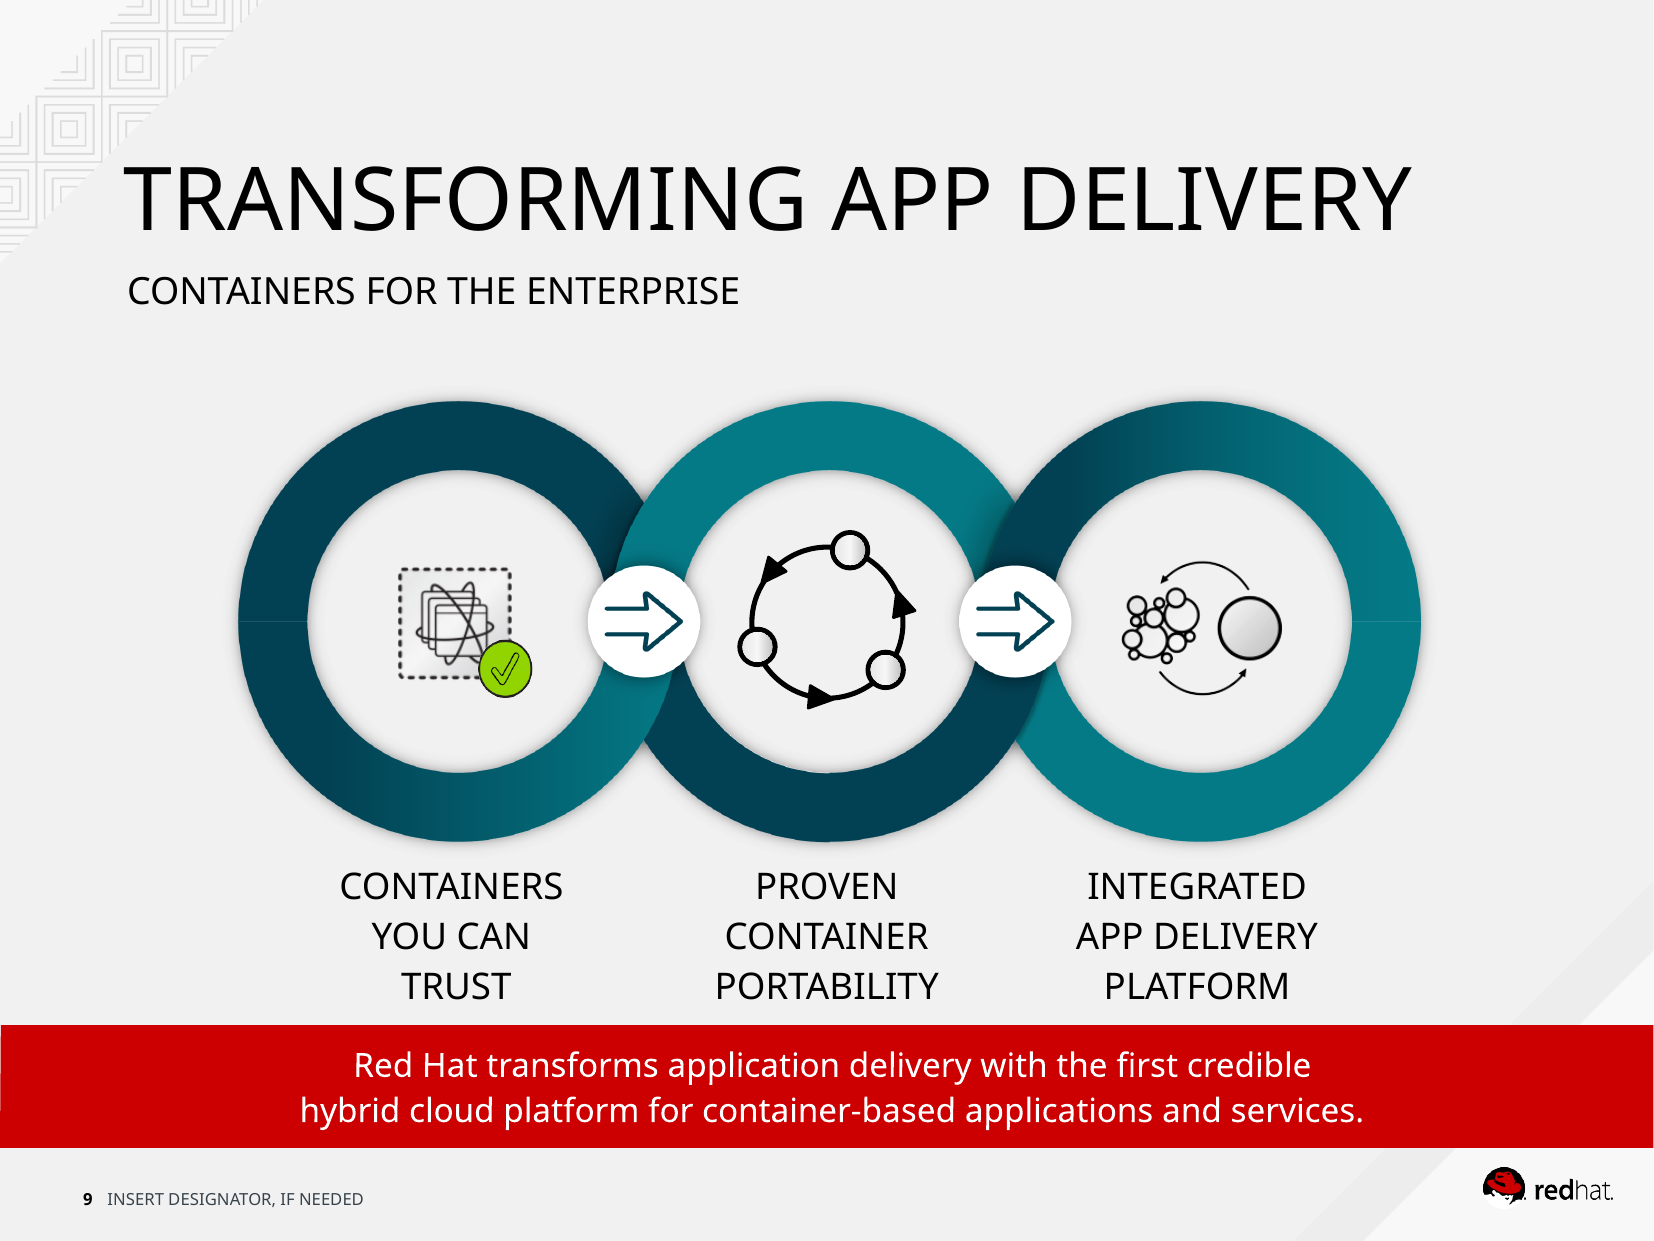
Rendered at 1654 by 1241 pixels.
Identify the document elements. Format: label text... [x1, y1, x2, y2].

list PROVEN CONTAINER PORTABILITY [665, 859, 988, 1025]
list INTEGRATED APP DELIVERY PLATFORM [1035, 859, 1359, 1025]
picture [0, 1148, 1654, 1241]
picture [0, 0, 1654, 1025]
title TRANSFORMING APP DELIVERY [123, 0, 1530, 257]
title CONTAINERS FOR THE ENTERPRISE [124, 264, 1530, 318]
text_box Red Hat transforms application delivery with the first credible hybrid cloud platform for container-based applications and services. [0, 1025, 1654, 1148]
list CONTAINERS YOU CAN TRUST [295, 859, 618, 1025]
